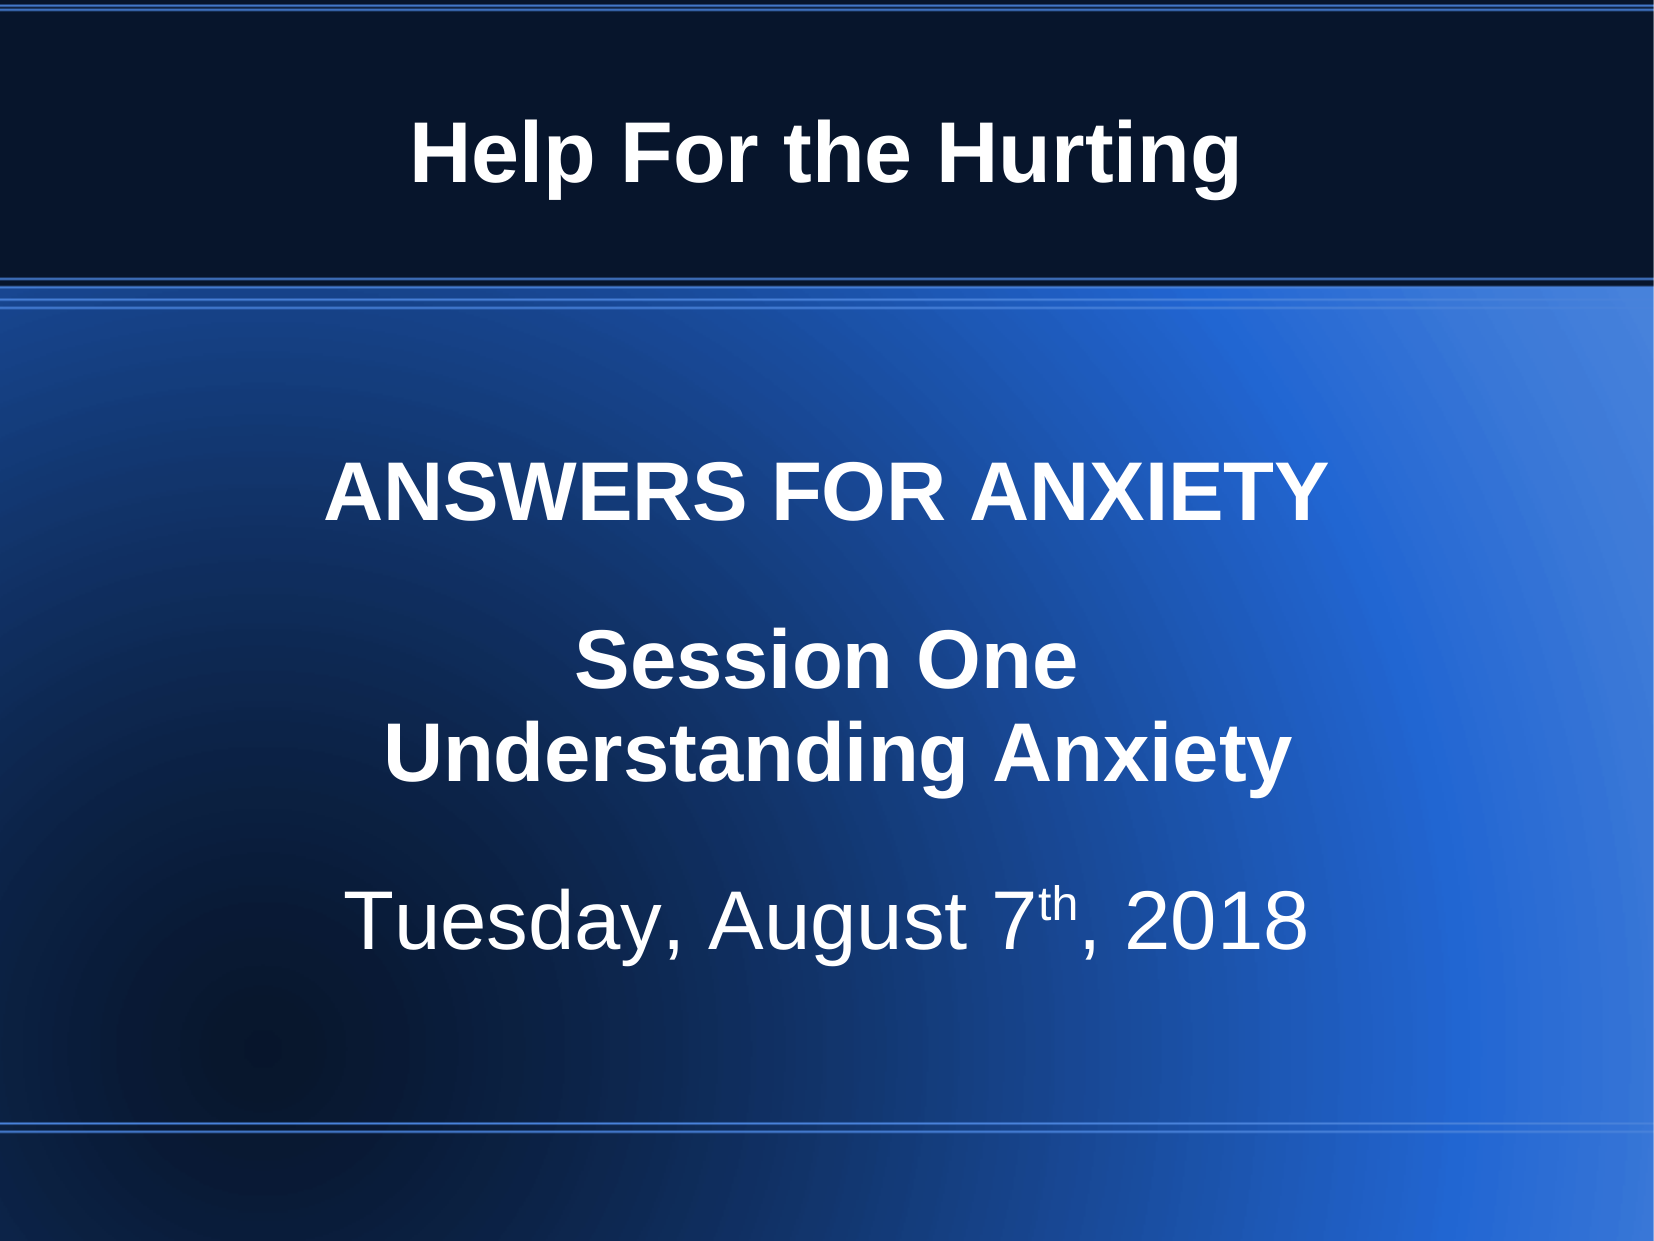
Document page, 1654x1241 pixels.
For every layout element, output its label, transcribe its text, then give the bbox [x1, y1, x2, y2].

subtitle ANSWERS FOR ANXIETY Session One Understanding Anxiety Tuesday, August 7th, 2018 [82, 355, 1571, 1058]
picture [0, 0, 1654, 1241]
title Help For the Hurting [82, 49, 1571, 257]
